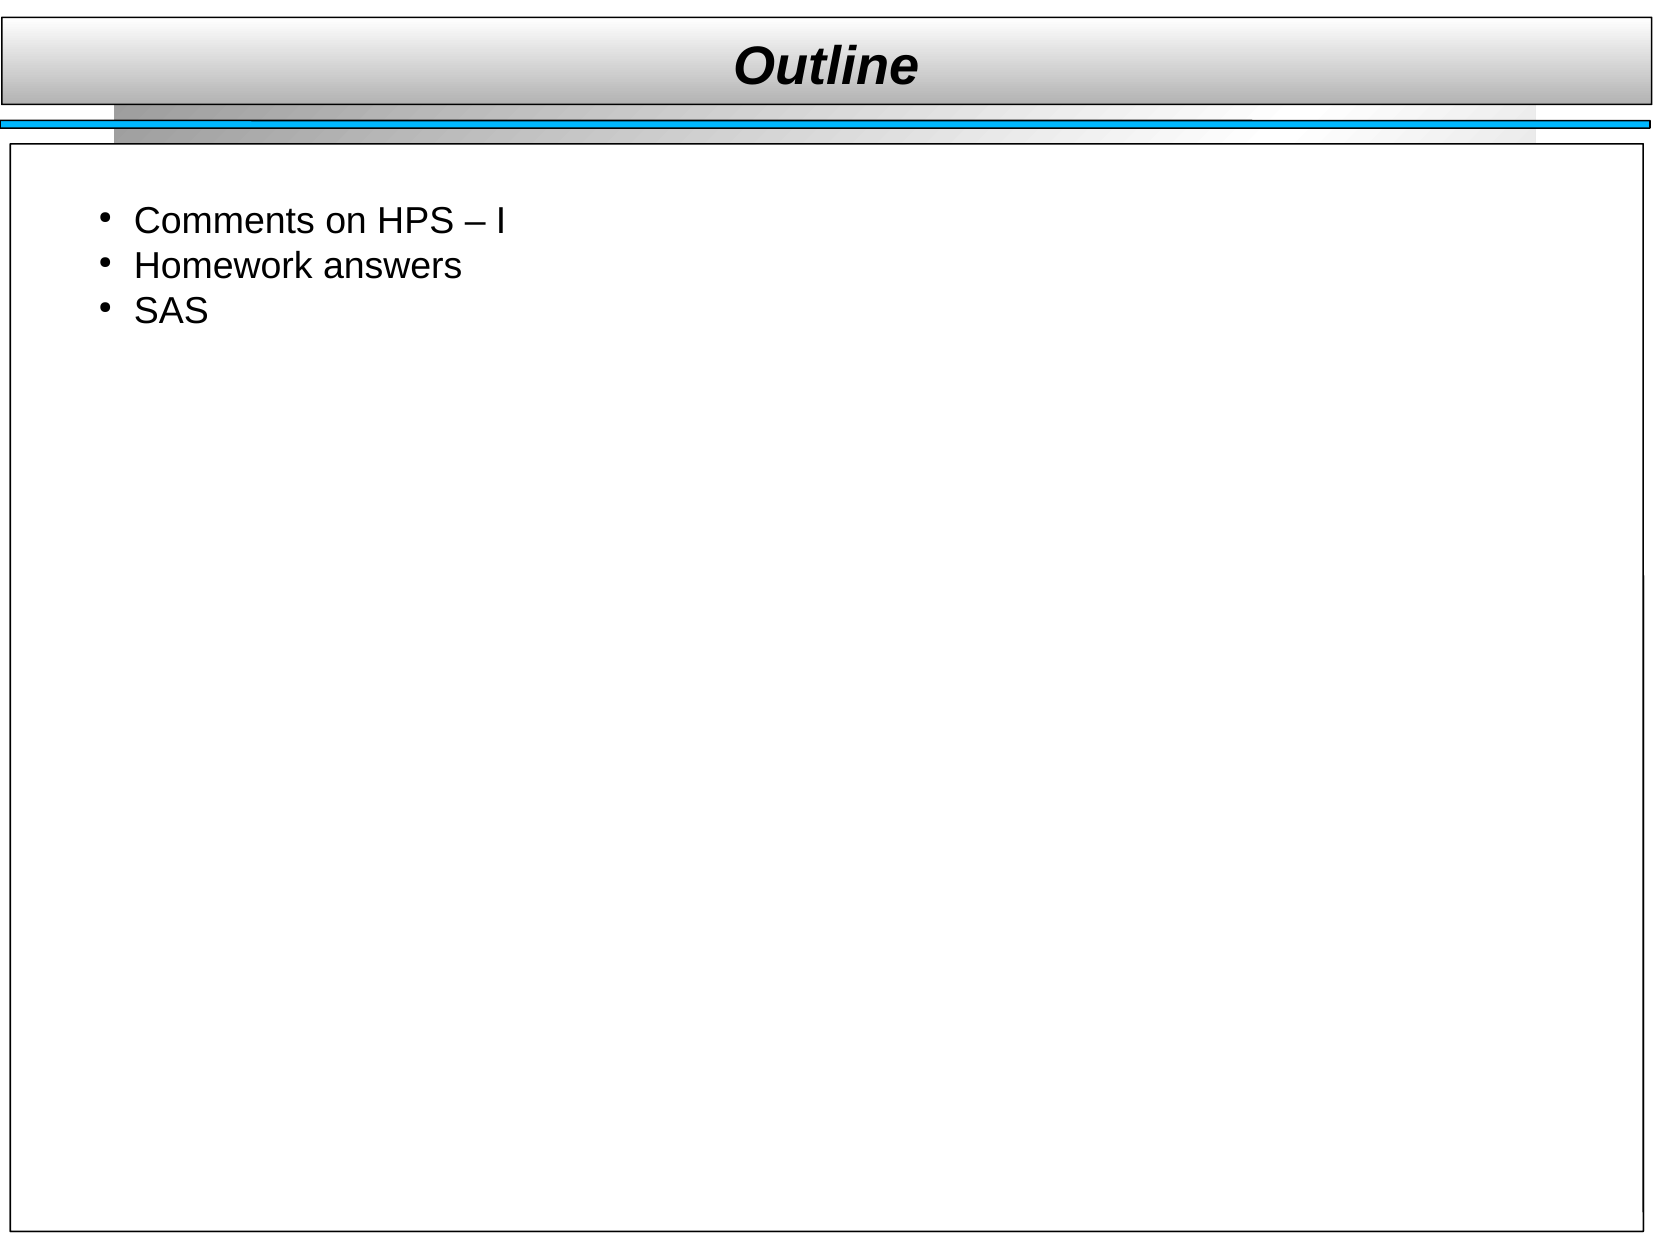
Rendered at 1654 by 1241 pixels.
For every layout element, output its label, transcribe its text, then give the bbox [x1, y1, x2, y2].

text_box Comments on HPS – I Homework answers SAS [10, 143, 1644, 1232]
text_box [0, 120, 1651, 129]
text_box Outline [1, 17, 1652, 105]
